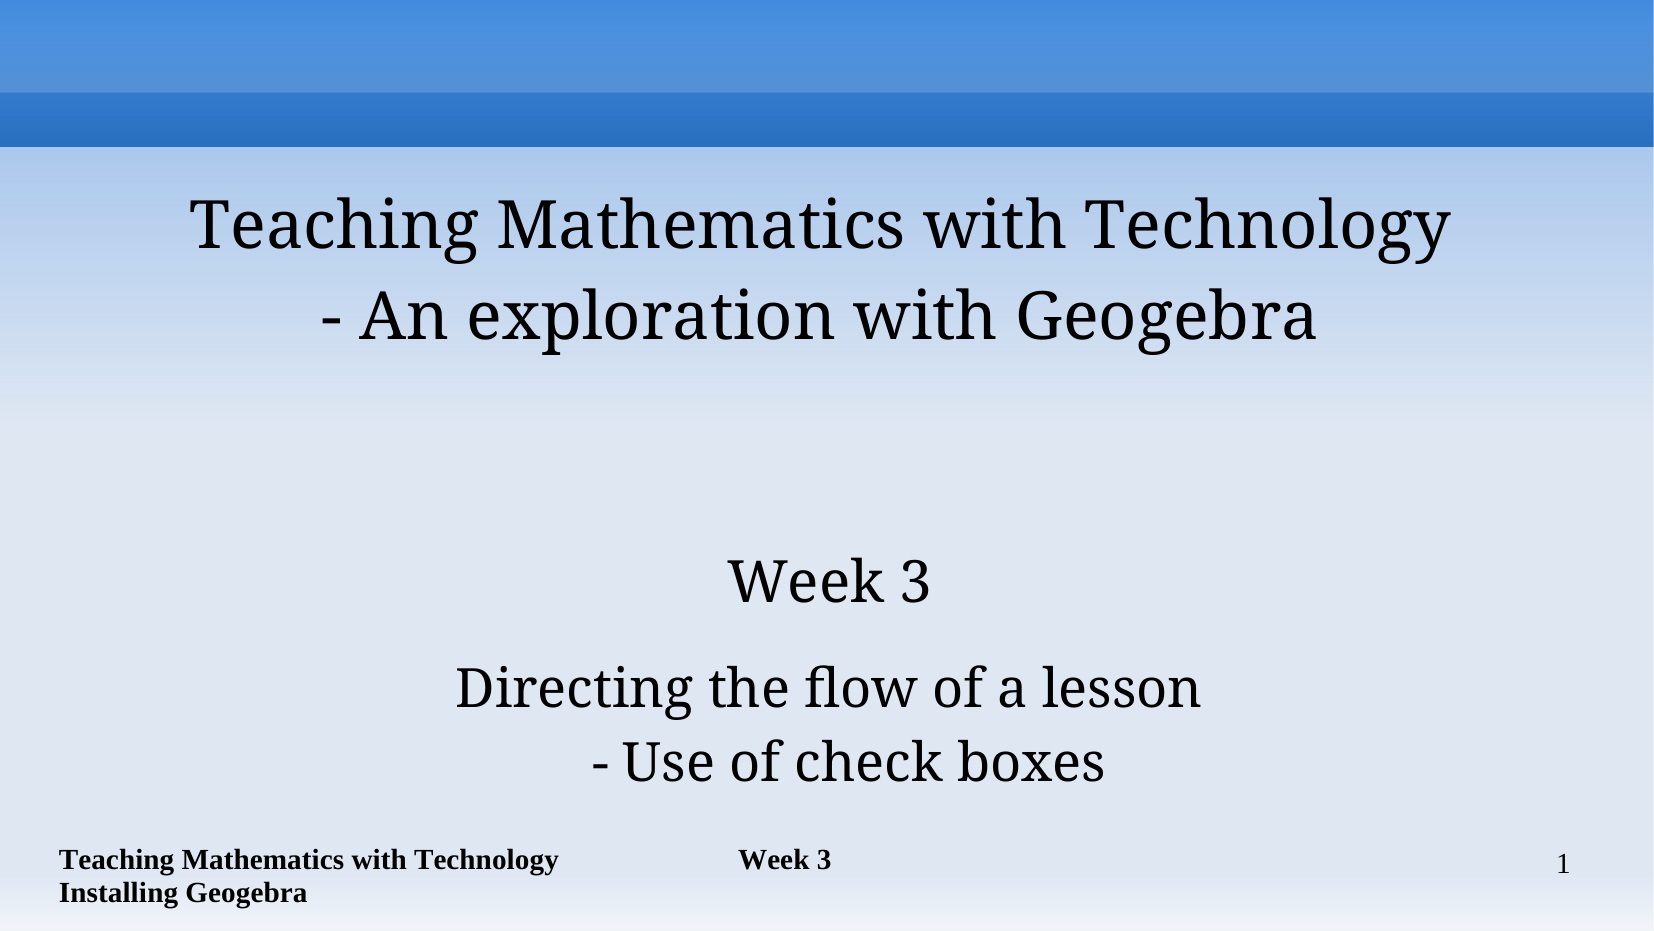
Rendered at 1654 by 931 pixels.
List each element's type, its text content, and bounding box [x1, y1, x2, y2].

picture [0, 0, 1654, 931]
subtitle Teaching Mathematics with Technology - An exploration with Geogebra Week 3 Directing the flow of a lesson - Use of check boxes [76, 172, 1565, 802]
